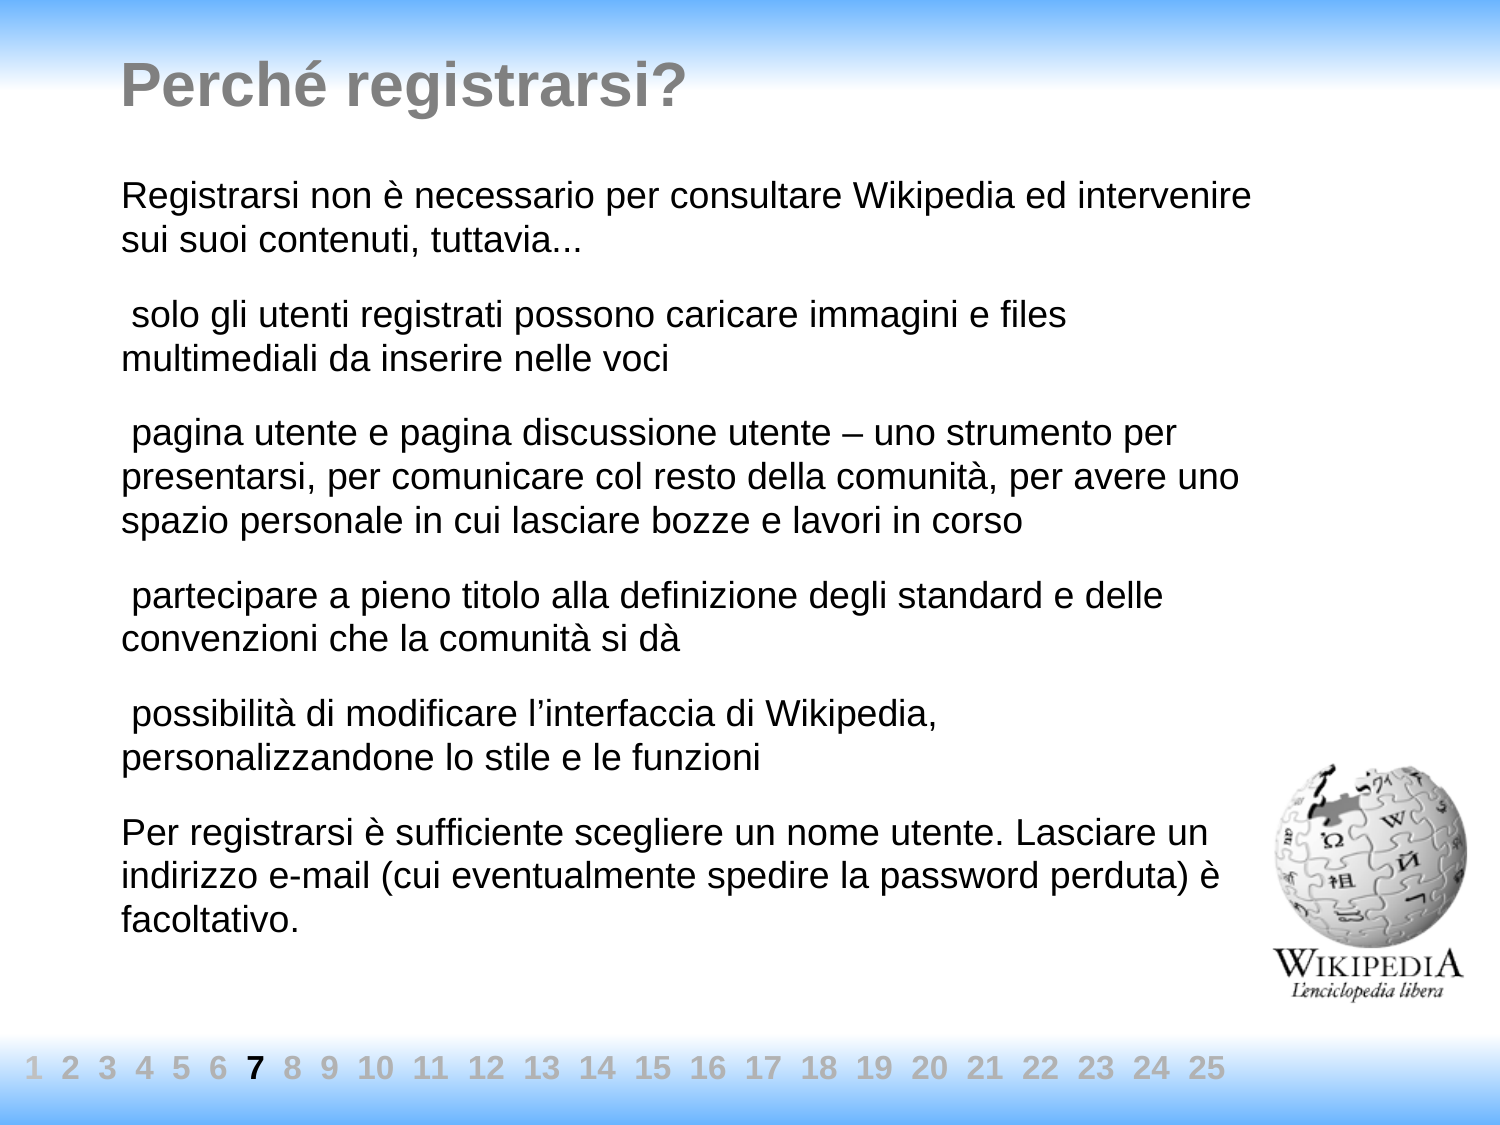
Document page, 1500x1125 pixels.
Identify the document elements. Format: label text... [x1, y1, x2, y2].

text_box Registrarsi non è necessario per consultare Wikipedia ed intervenire sui suoi contenuti, tuttavia... solo gli utenti registrati possono caricare immagini e files multimediali da inserire nelle voci pagina utente e pagina discussione utente – uno strumento per presentarsi, per comunicare col resto della comunità, per avere uno spazio personale in cui lasciare bozze e lavori in corso partecipare a pieno titolo alla definizione degli standard e delle convenzioni che la comunità si dà possibilità di modificare l’interfaccia di Wikipedia, personalizzandone lo stile e le funzioni Per registrarsi è sufficiente scegliere un nome utente. Lasciare un indirizzo e-mail (cui eventualmente spedire la password perduta) è facoltativo. [106, 165, 1270, 949]
chart [1265, 762, 1477, 1005]
text_box 1 2 3 4 5 6 7 8 9 10 11 12 13 14 15 16 17 18 19 20 21 22 23 24 25 [24, 1049, 1267, 1087]
text_box [0, 1034, 1500, 1125]
text_box Perché registrarsi? [120, 50, 1479, 120]
text_box [0, 0, 1500, 91]
